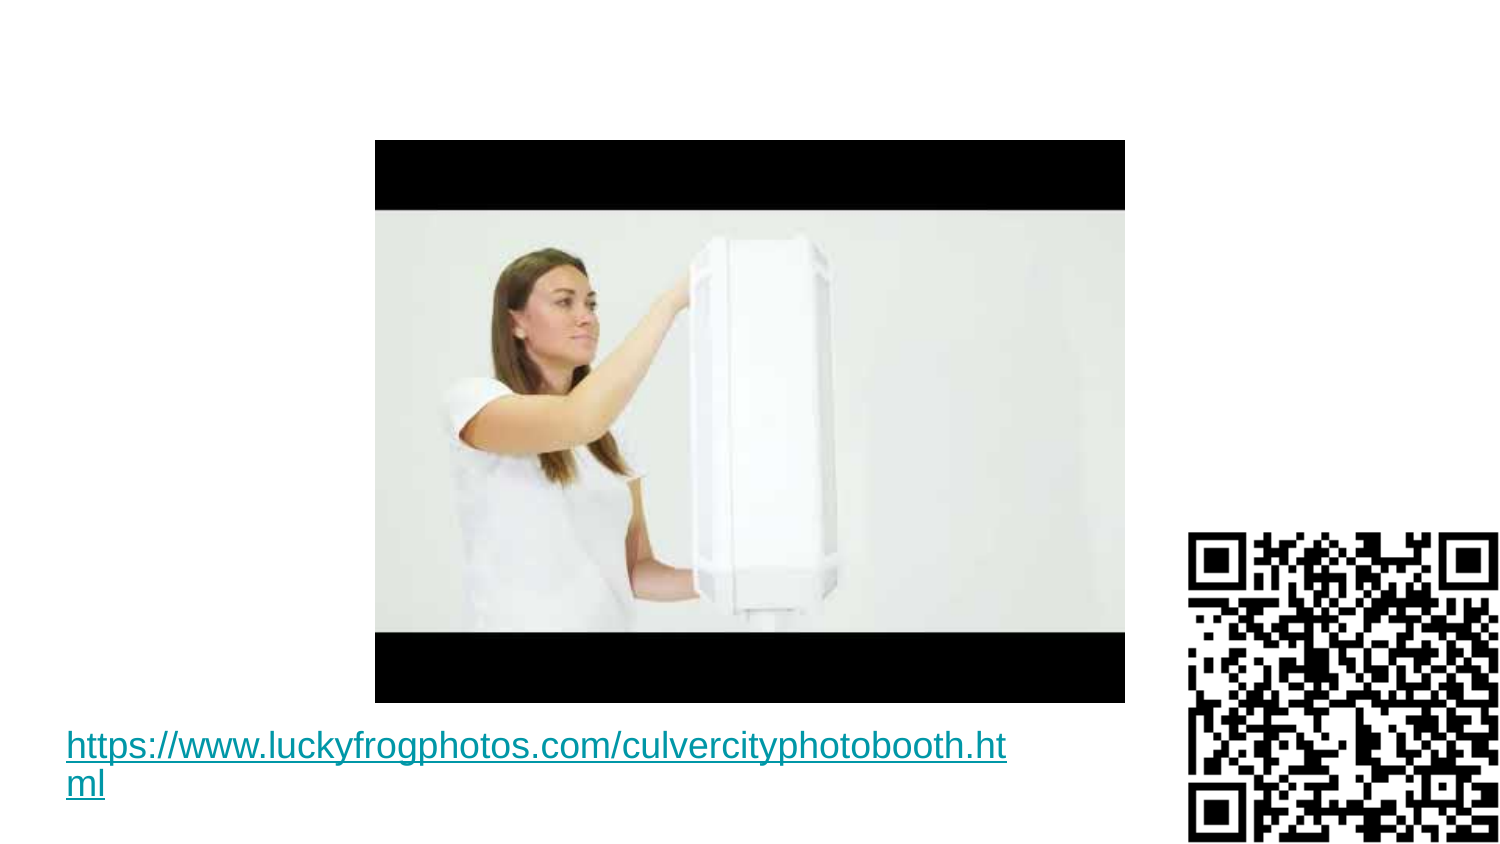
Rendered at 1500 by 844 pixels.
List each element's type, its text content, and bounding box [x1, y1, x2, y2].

picture [375, 140, 1125, 704]
list https://www.luckyfrogphotos.com/culvercityphotobooth.html [51, 694, 1036, 794]
picture [1187, 531, 1500, 844]
